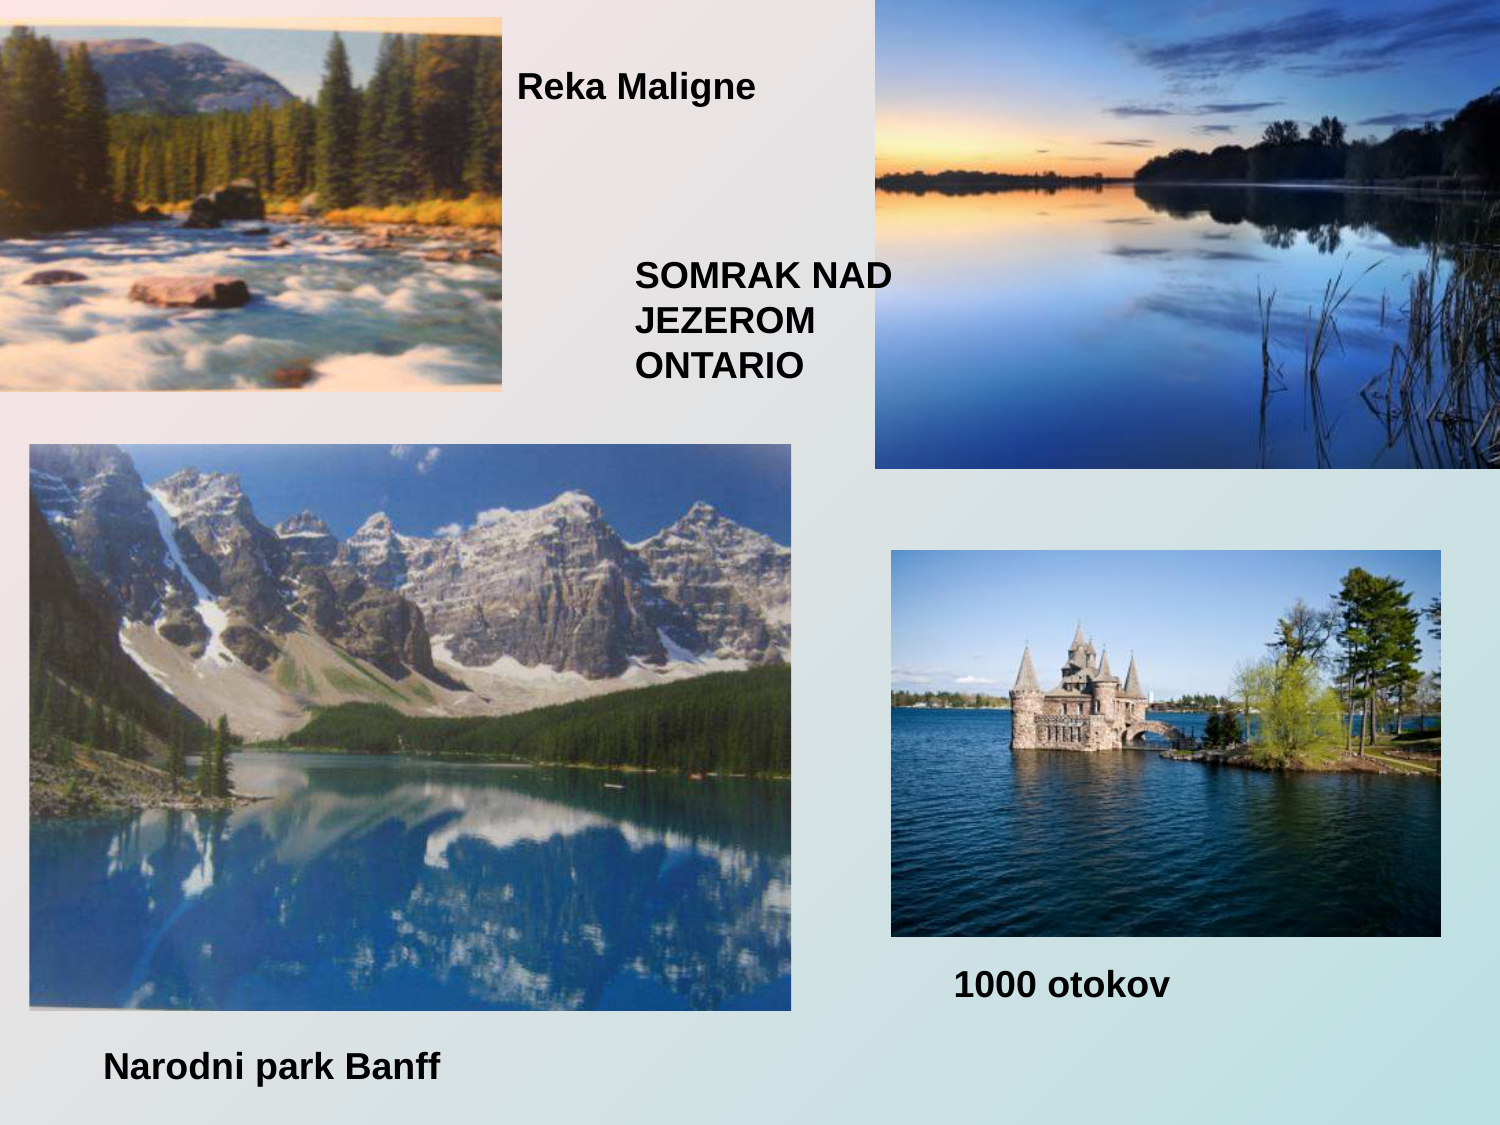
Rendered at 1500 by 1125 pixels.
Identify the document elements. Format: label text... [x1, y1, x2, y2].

picture [875, 0, 1500, 469]
picture [29, 444, 792, 1011]
text_box Reka Maligne [502, 54, 772, 115]
picture [0, 17, 502, 392]
text_box Narodni park Banff [88, 1034, 656, 1095]
text_box 1000 otokov [939, 952, 1412, 1013]
text_box SOMRAK NAD JEZEROM ONTARIO [620, 243, 939, 394]
picture [891, 550, 1441, 937]
